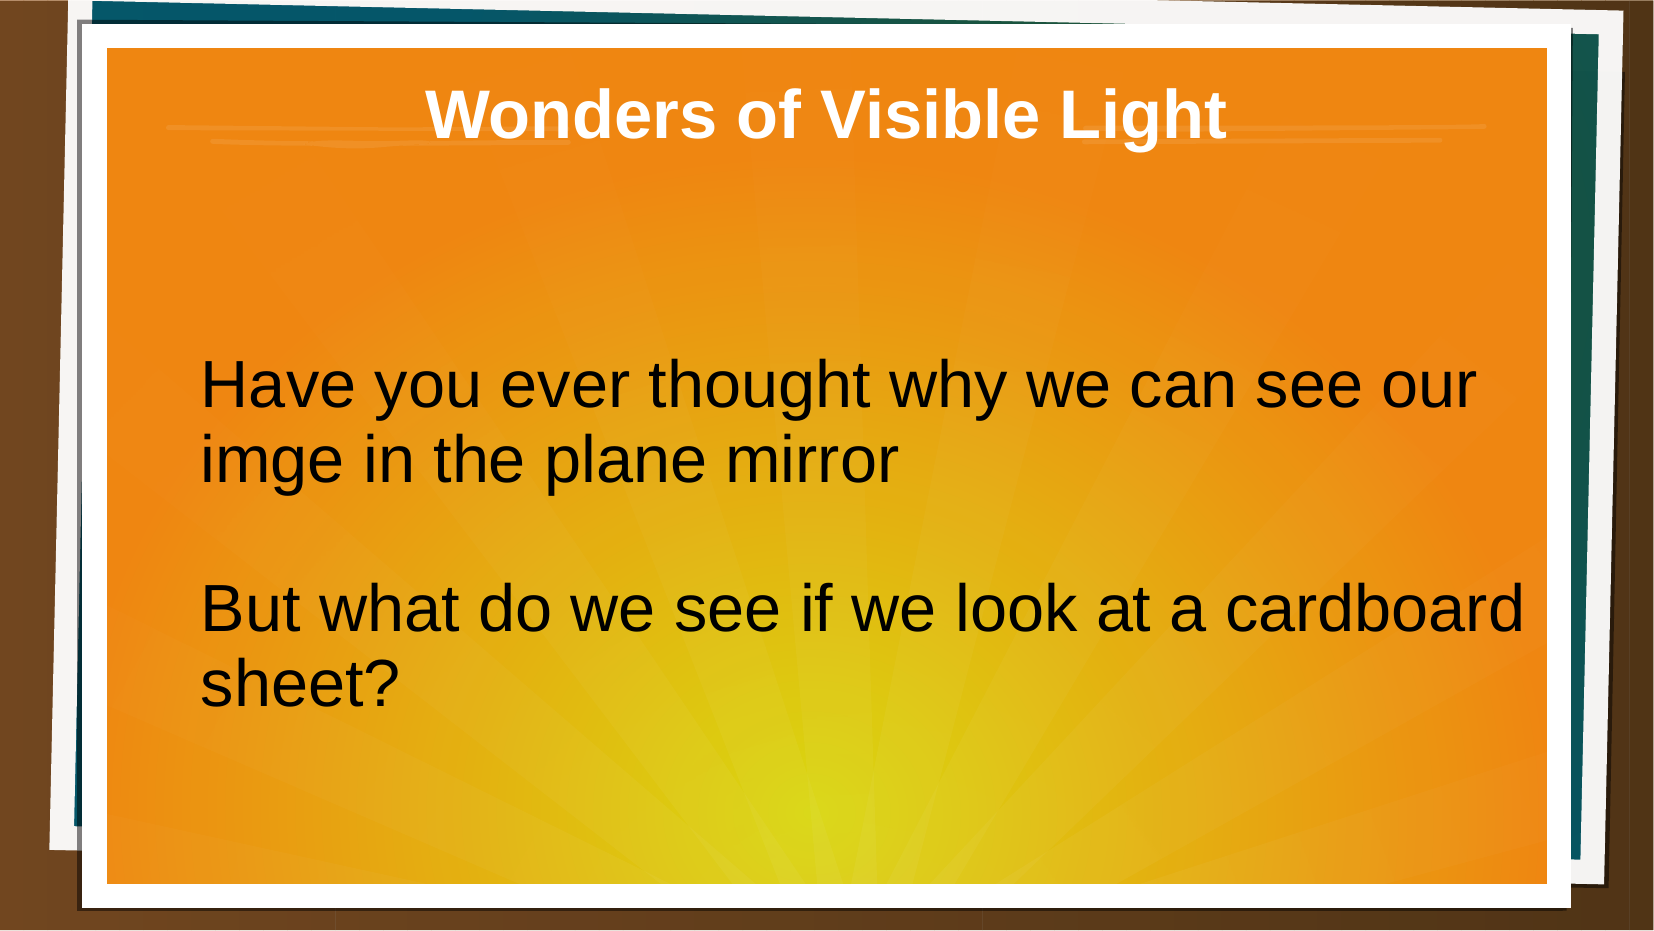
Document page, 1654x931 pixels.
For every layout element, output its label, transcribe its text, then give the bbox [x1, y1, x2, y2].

subtitle Have you ever thought why we can see our imge in the plane mirror But what do we see if we look at a cardboard sheet? [200, 288, 1619, 780]
title Wonders of Visible Light [82, 37, 1571, 193]
